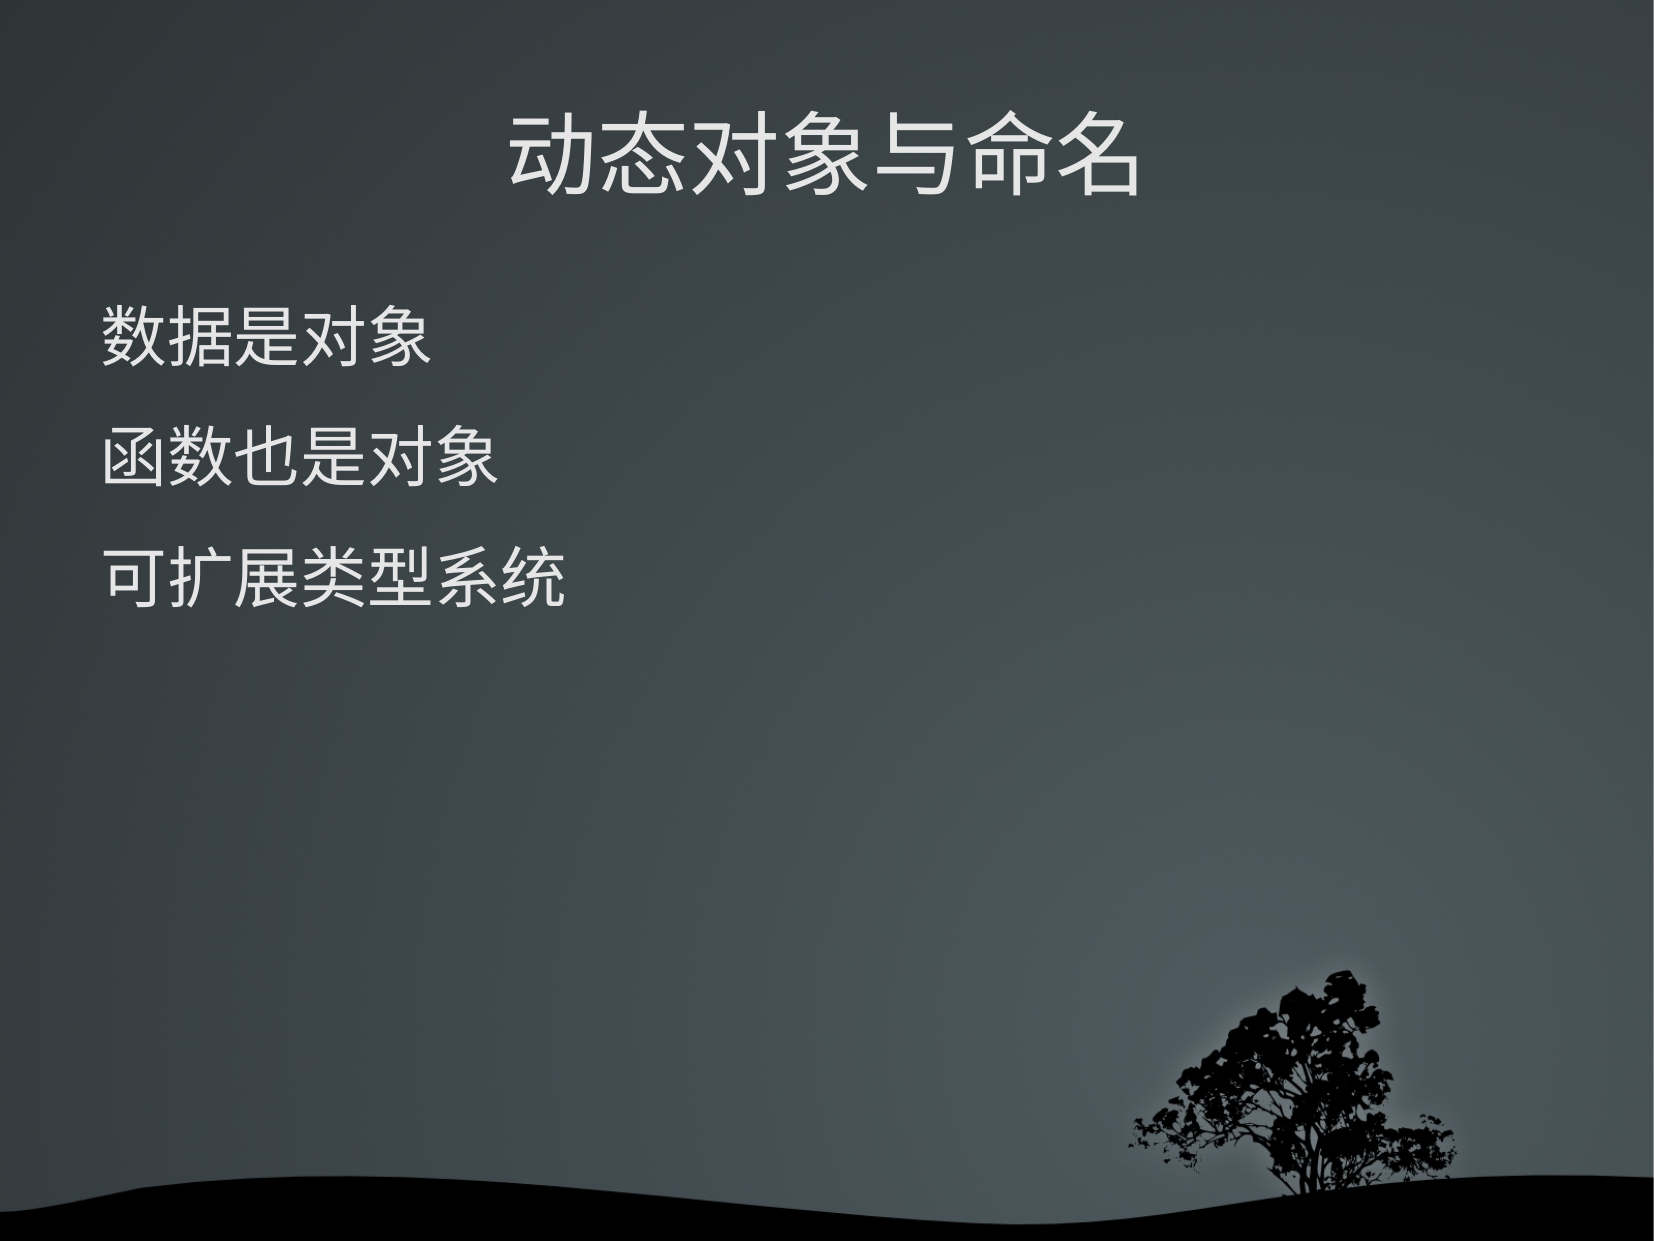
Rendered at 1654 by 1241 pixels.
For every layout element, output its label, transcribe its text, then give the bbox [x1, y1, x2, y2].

list 数据是对象 函数也是对象 可扩展类型系统 [82, 290, 1571, 1109]
title 动态对象与命名 [82, 49, 1571, 257]
picture [0, 0, 1654, 1241]
